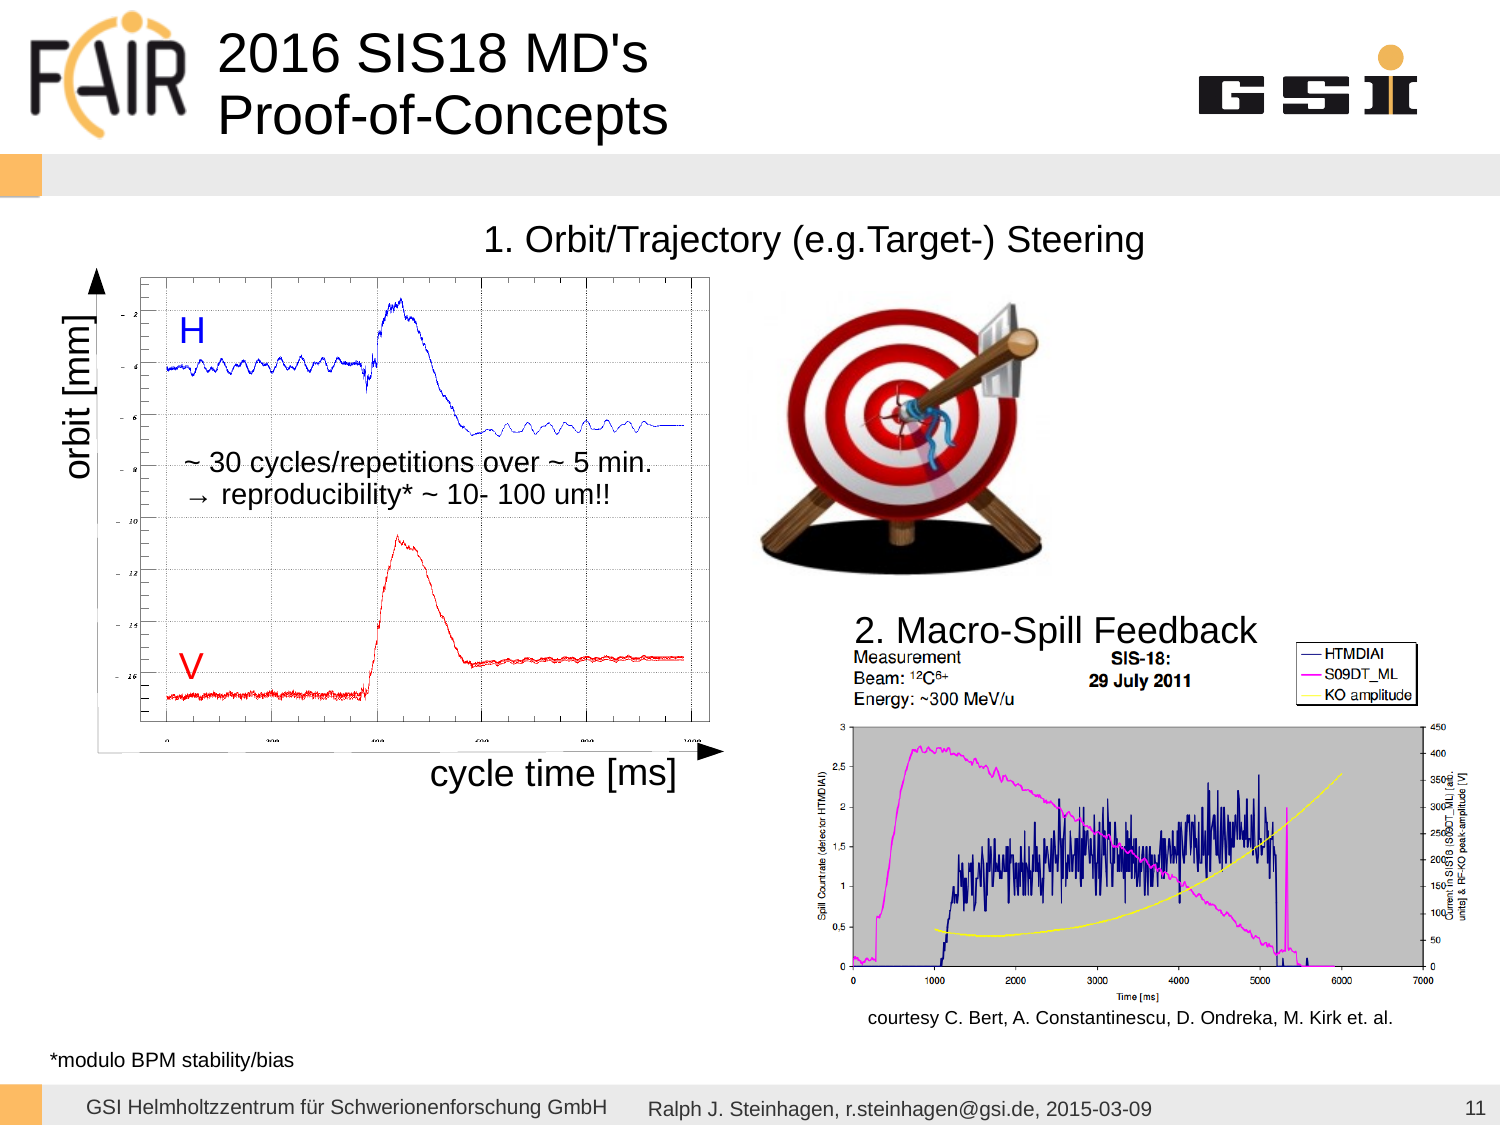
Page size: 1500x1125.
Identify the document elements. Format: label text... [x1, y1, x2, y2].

text_box H [164, 301, 221, 359]
text_box courtesy C. Bert, A. Constantinescu, D. Ondreka, M. Kirk et. al. [853, 1000, 1453, 1072]
picture [115, 267, 745, 742]
text_box V [164, 638, 219, 696]
text_box ~ 30 cycles/repetitions over ~ 5 min. → reproducibility* ~ 10- 100 um!! [169, 438, 705, 551]
title 2016 SIS18 MD's Proof-of-Concepts [217, 20, 1109, 147]
picture [30, 9, 187, 141]
text_box 1. Orbit/Trajectory (e.g.Target-) Steering [468, 210, 1232, 268]
text_box *modulo BPM stability/bias [35, 1041, 711, 1080]
text_box 2. Macro-Spill Feedback [839, 602, 1368, 660]
picture [1197, 42, 1419, 117]
picture [747, 291, 1052, 576]
picture [812, 641, 1481, 1012]
